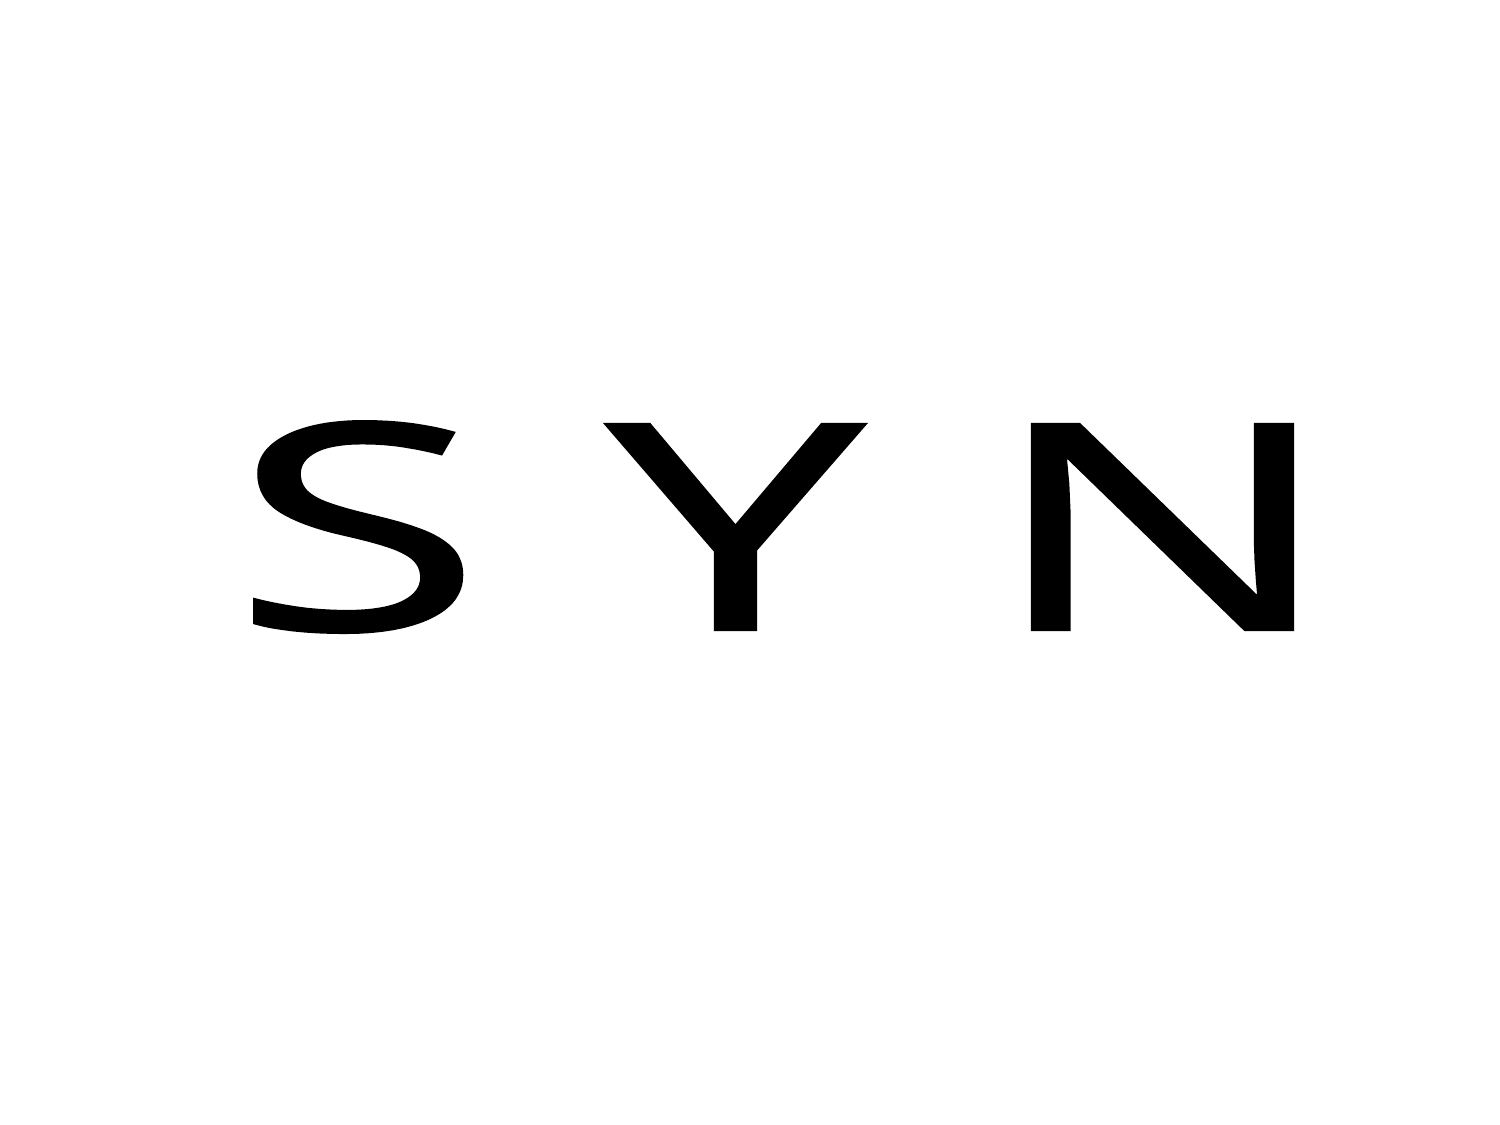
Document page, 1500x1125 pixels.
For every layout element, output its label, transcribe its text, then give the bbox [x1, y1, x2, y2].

text_box S Y N [604, 423, 867, 631]
text_box S Y N [253, 420, 463, 634]
text_box S Y N [1031, 423, 1294, 631]
